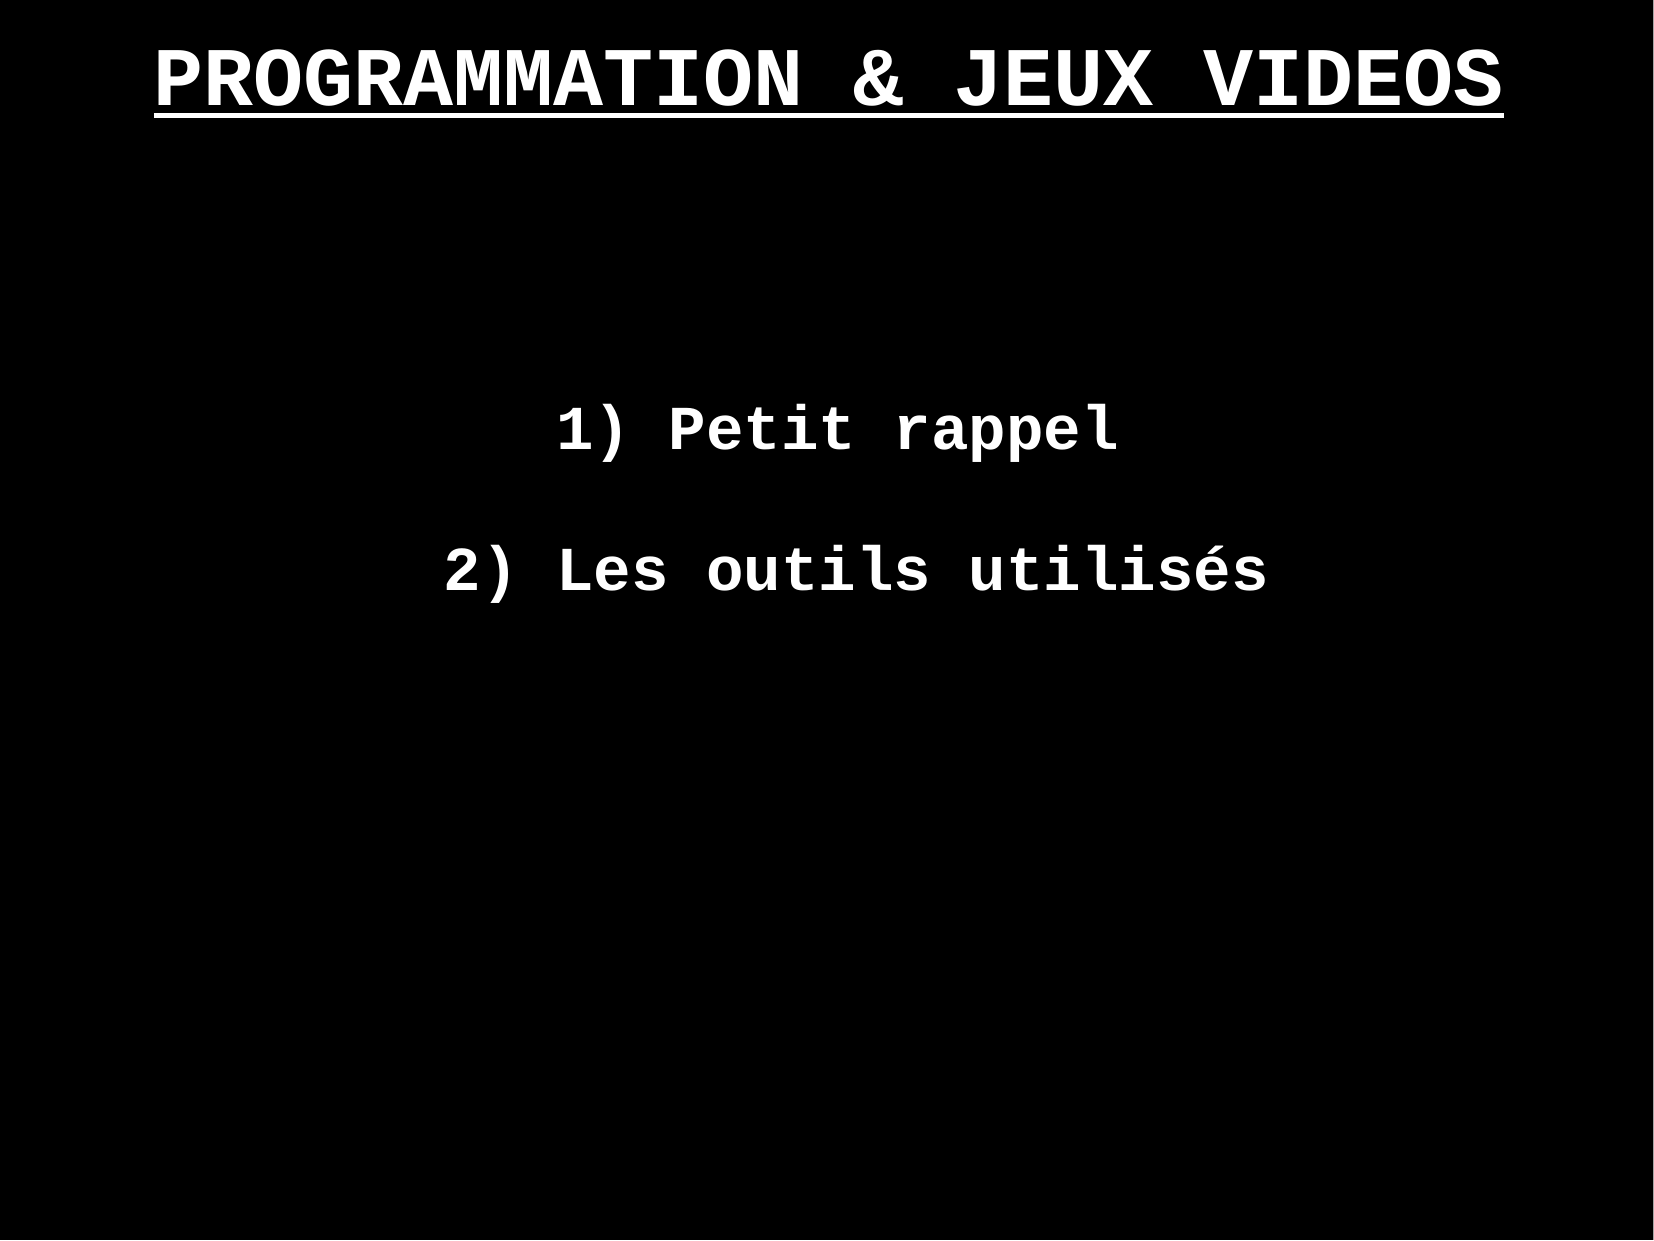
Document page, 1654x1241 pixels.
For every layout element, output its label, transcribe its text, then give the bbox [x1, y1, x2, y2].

text_box 1) Petit rappel 2) Les outils utilisés [118, 389, 1595, 934]
text_box PROGRAMMATION & JEUX VIDEOS [138, 28, 1533, 327]
